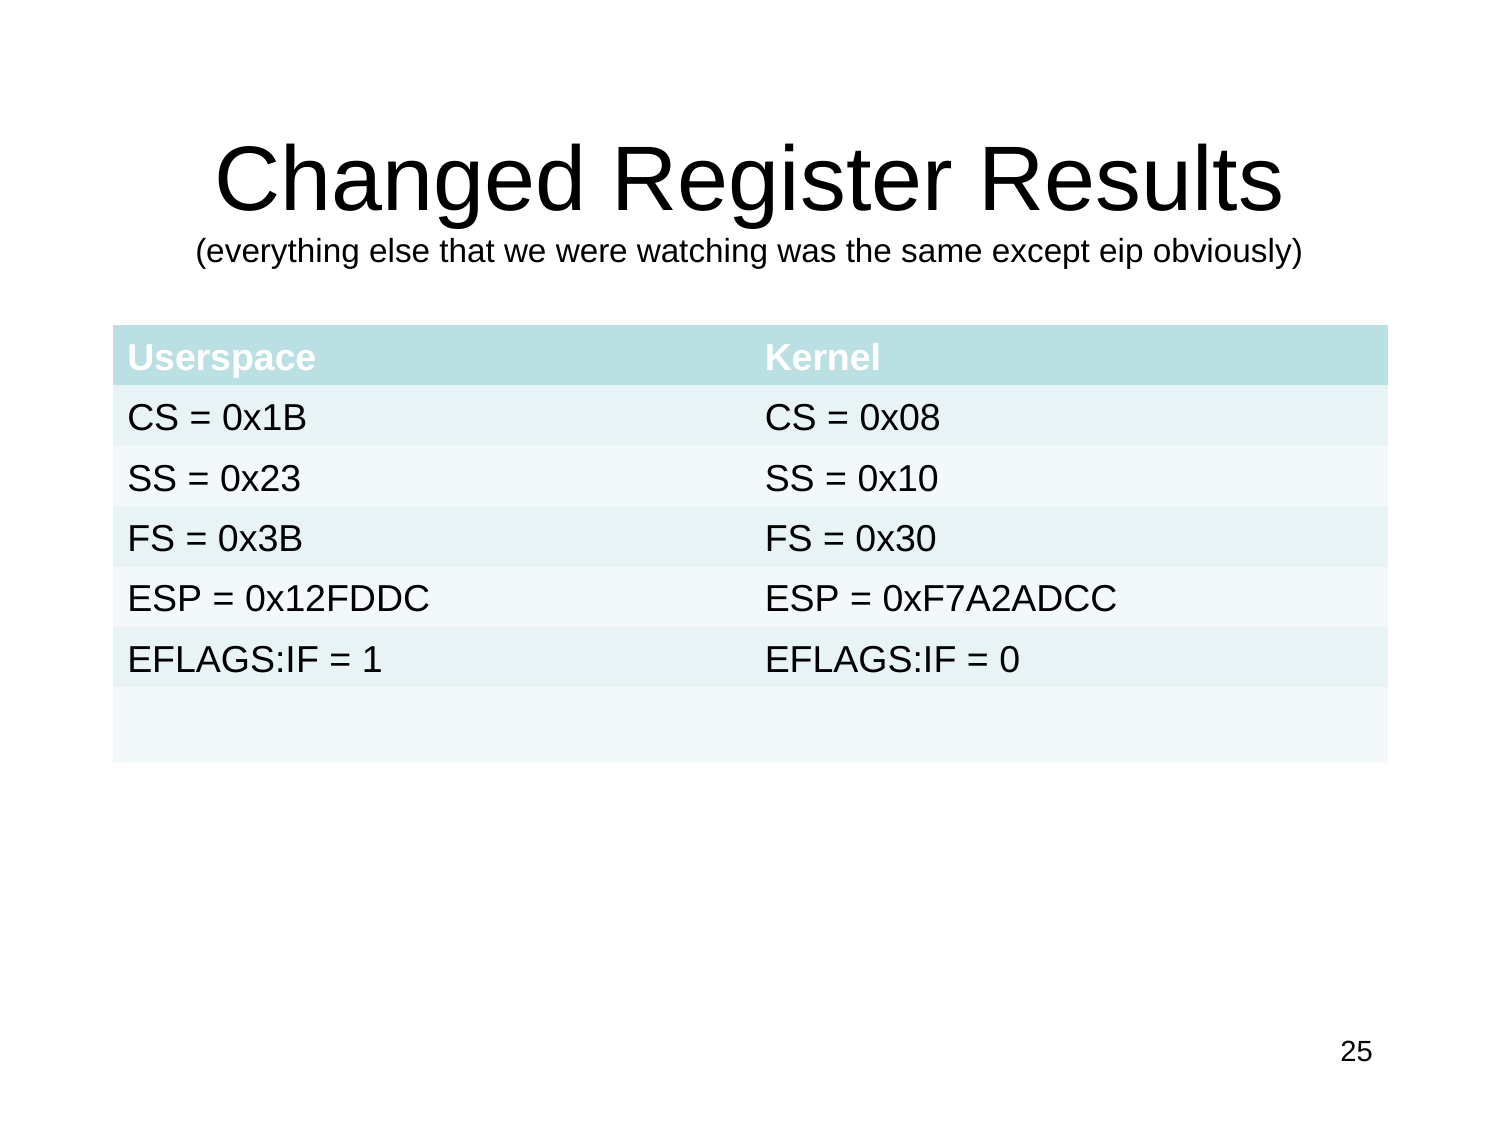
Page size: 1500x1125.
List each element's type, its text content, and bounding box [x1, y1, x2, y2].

text_box <number> [1074, 1025, 1388, 1101]
table_cell EFLAGS:IF = 0 [750, 627, 1388, 687]
table_cell CS = 0x08 [750, 385, 1388, 446]
table_cell ESP = 0x12FDDC [113, 567, 750, 627]
table_cell FS = 0x30 [750, 506, 1388, 567]
table_cell EFLAGS:IF = 1 [113, 627, 750, 687]
table_cell SS = 0x10 [750, 446, 1388, 506]
table_cell [750, 687, 1388, 763]
title Changed Register Results (everything else that we were watching was the same except eip obviously) [112, 99, 1388, 288]
table_header Kernel [750, 325, 1388, 385]
table_header Userspace [113, 325, 750, 385]
table_cell FS = 0x3B [113, 506, 750, 567]
table_cell ESP = 0xF7A2ADCC [750, 567, 1388, 627]
table_cell [113, 687, 750, 763]
table_cell CS = 0x1B [113, 385, 750, 446]
table_cell SS = 0x23 [113, 446, 750, 506]
